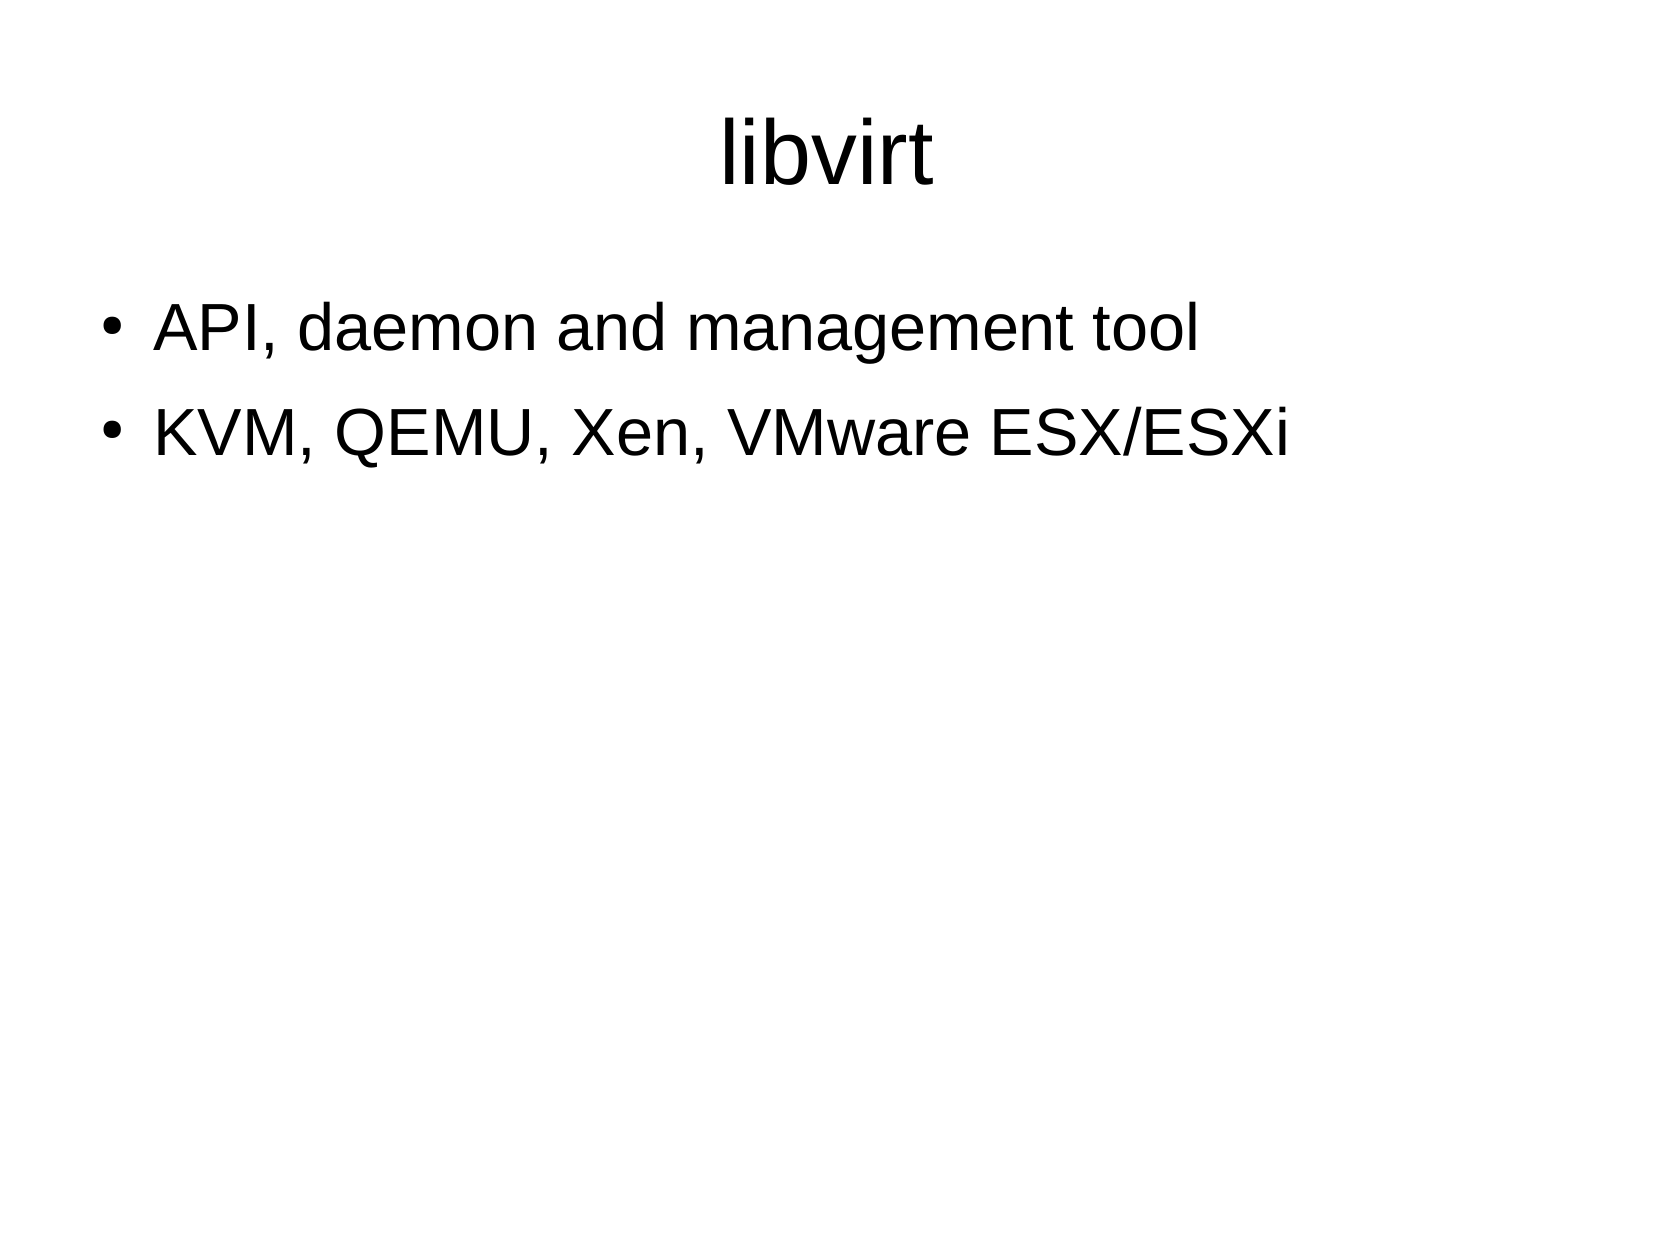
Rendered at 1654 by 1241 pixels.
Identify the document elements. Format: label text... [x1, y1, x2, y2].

title libvirt [82, 49, 1571, 257]
list API, daemon and management tool KVM, QEMU, Xen, VMware ESX/ESXi [82, 290, 1538, 1010]
